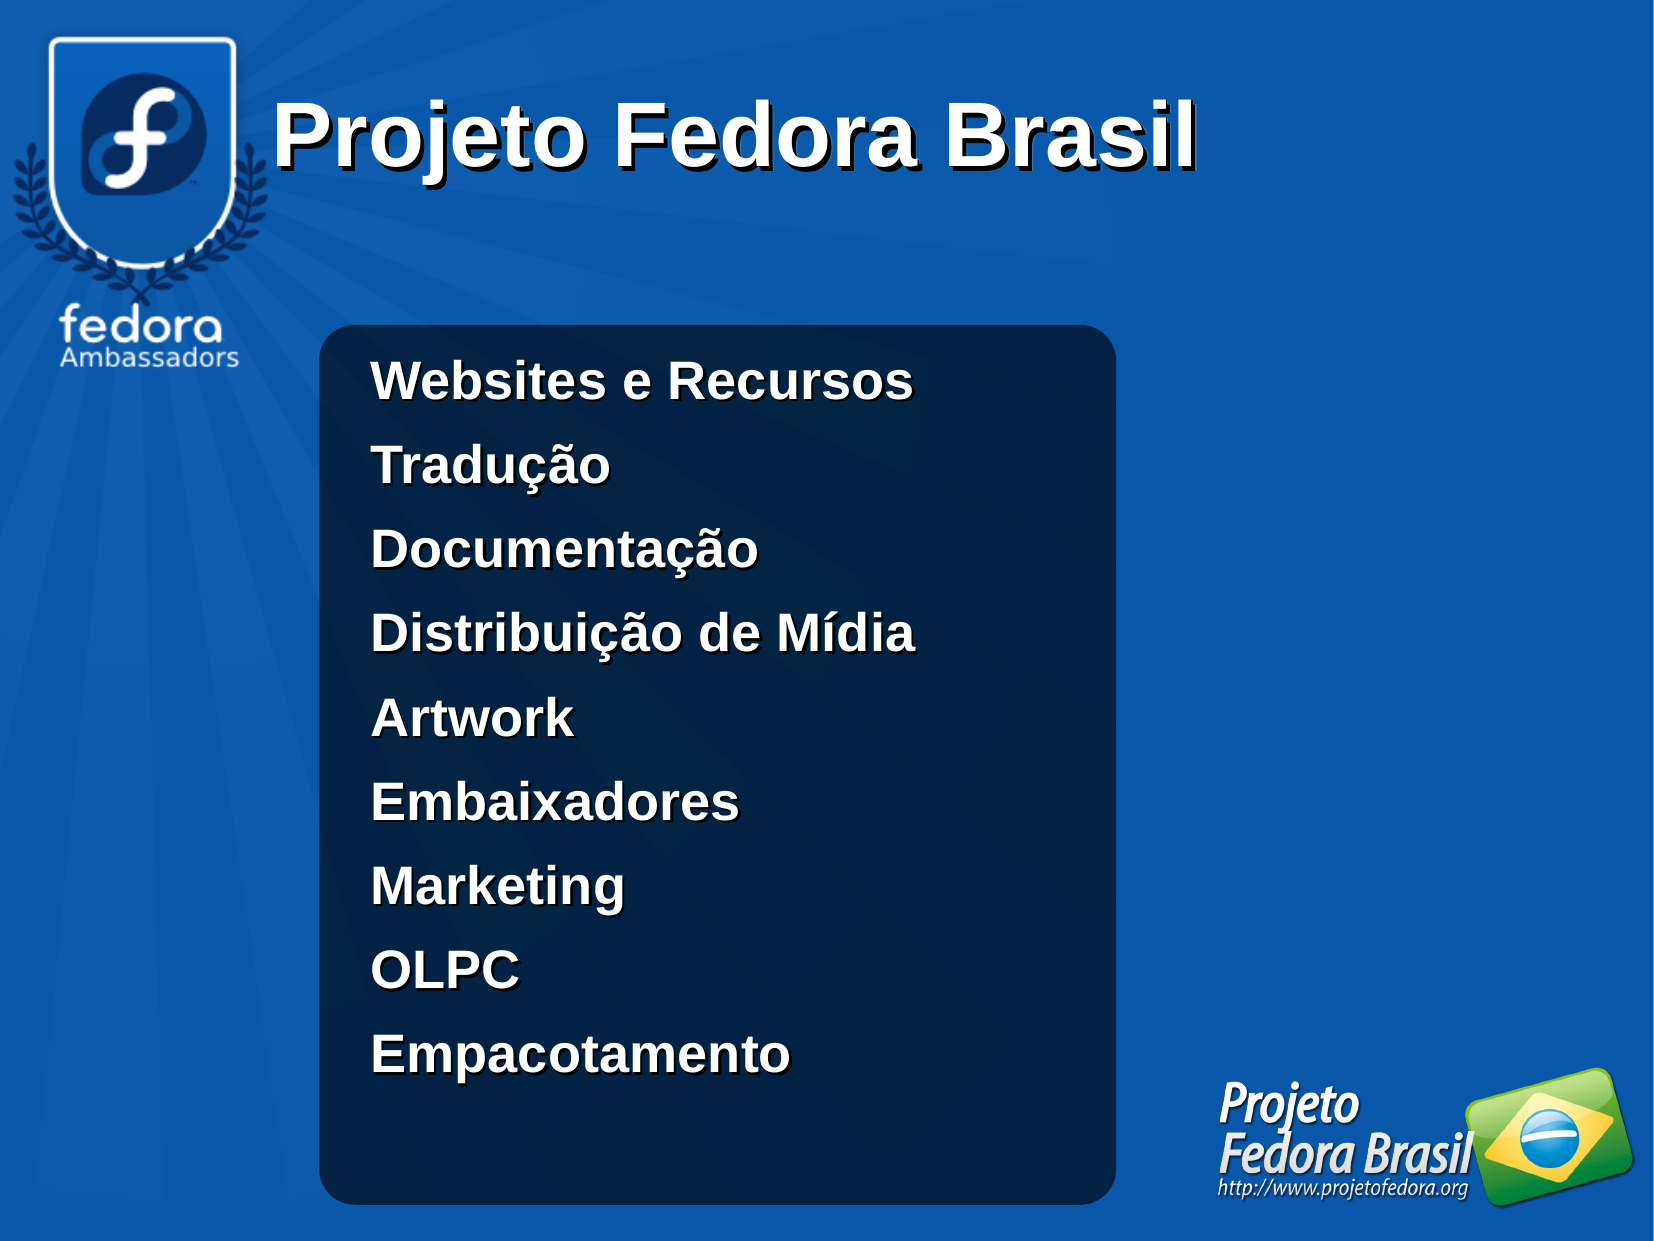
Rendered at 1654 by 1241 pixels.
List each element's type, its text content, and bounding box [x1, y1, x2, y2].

text_box [319, 324, 1115, 1205]
picture [0, 0, 1654, 1241]
title Projeto Fedora Brasil [271, 39, 1654, 232]
list Websites e Recursos Tradução Documentação Distribuição de Mídia Artwork Embaixadores Marketing OLPC Empacotamento [352, 350, 1478, 1241]
